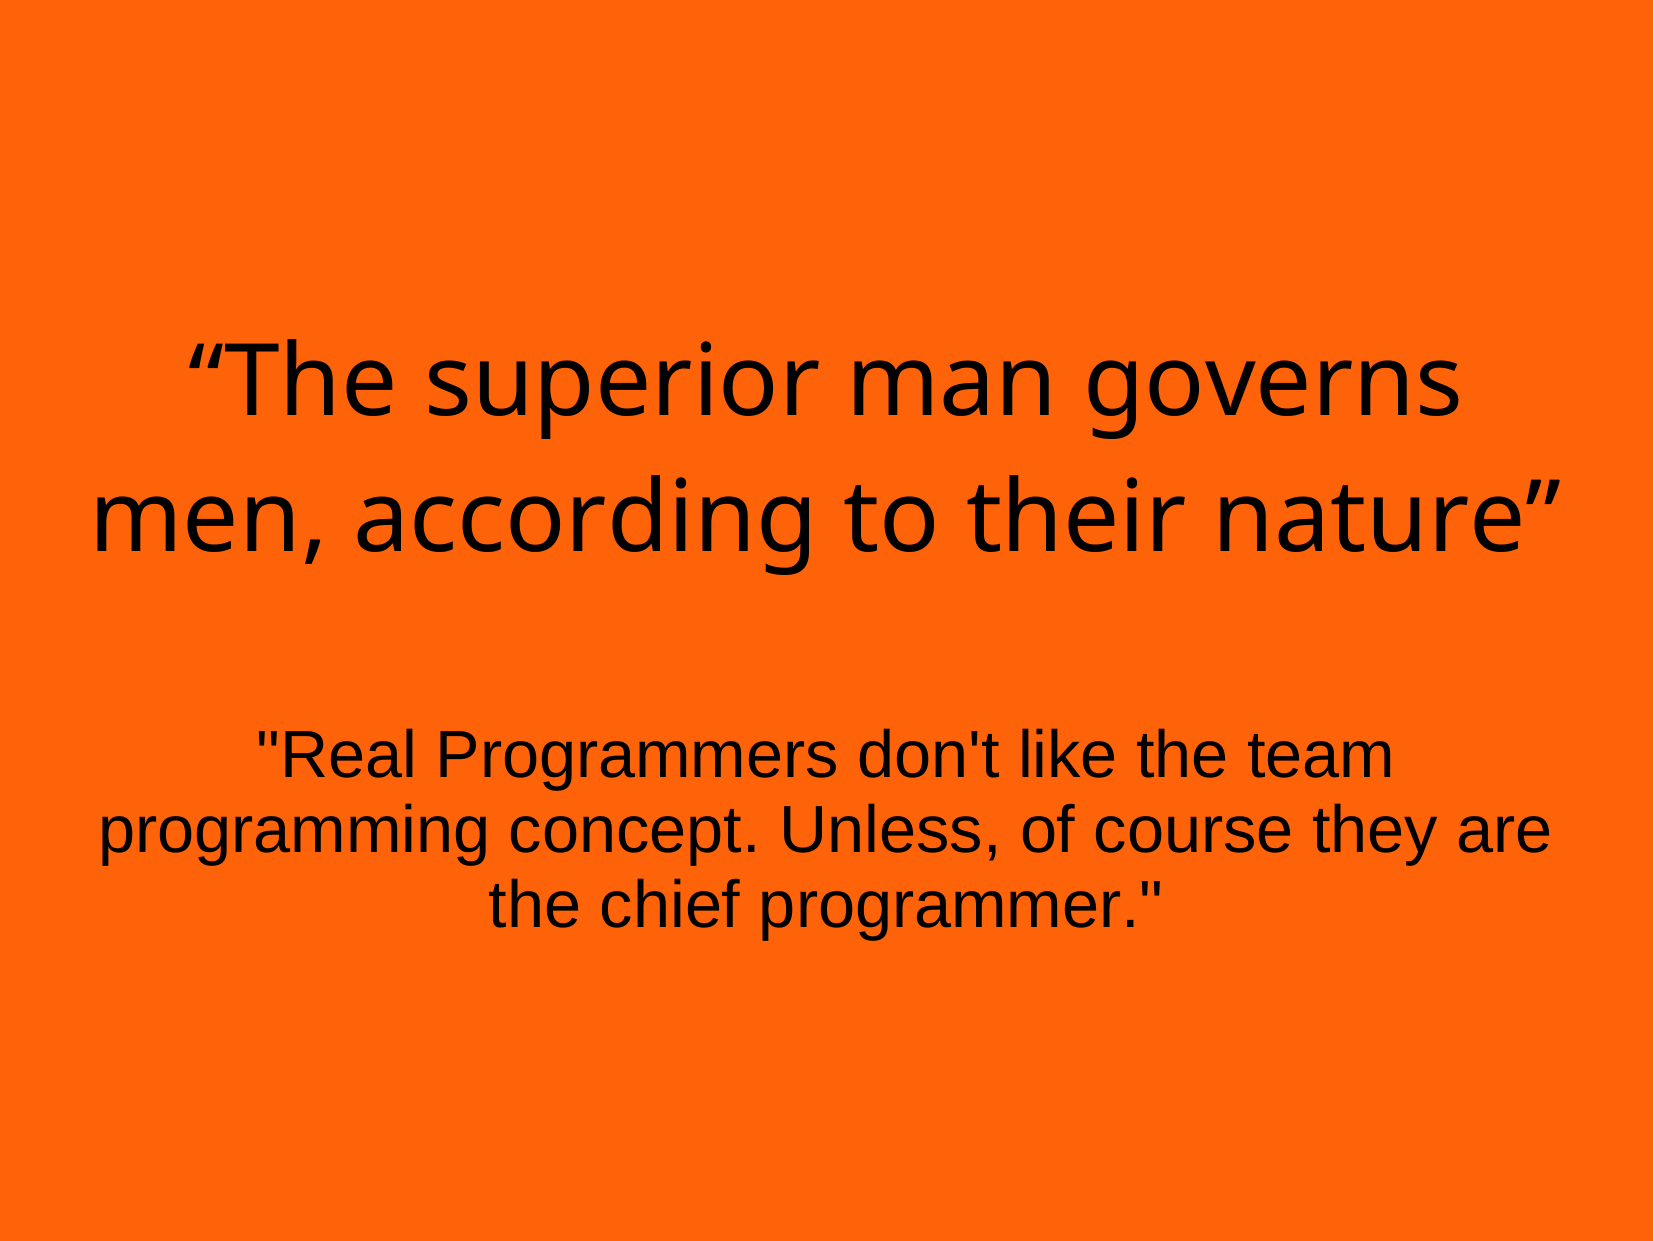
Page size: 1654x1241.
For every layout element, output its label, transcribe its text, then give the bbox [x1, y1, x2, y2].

subtitle “The superior man governs men, according to their nature” "Real Programmers don't like the team programming concept. Unless, of course they are the chief programmer." [82, 290, 1571, 1110]
